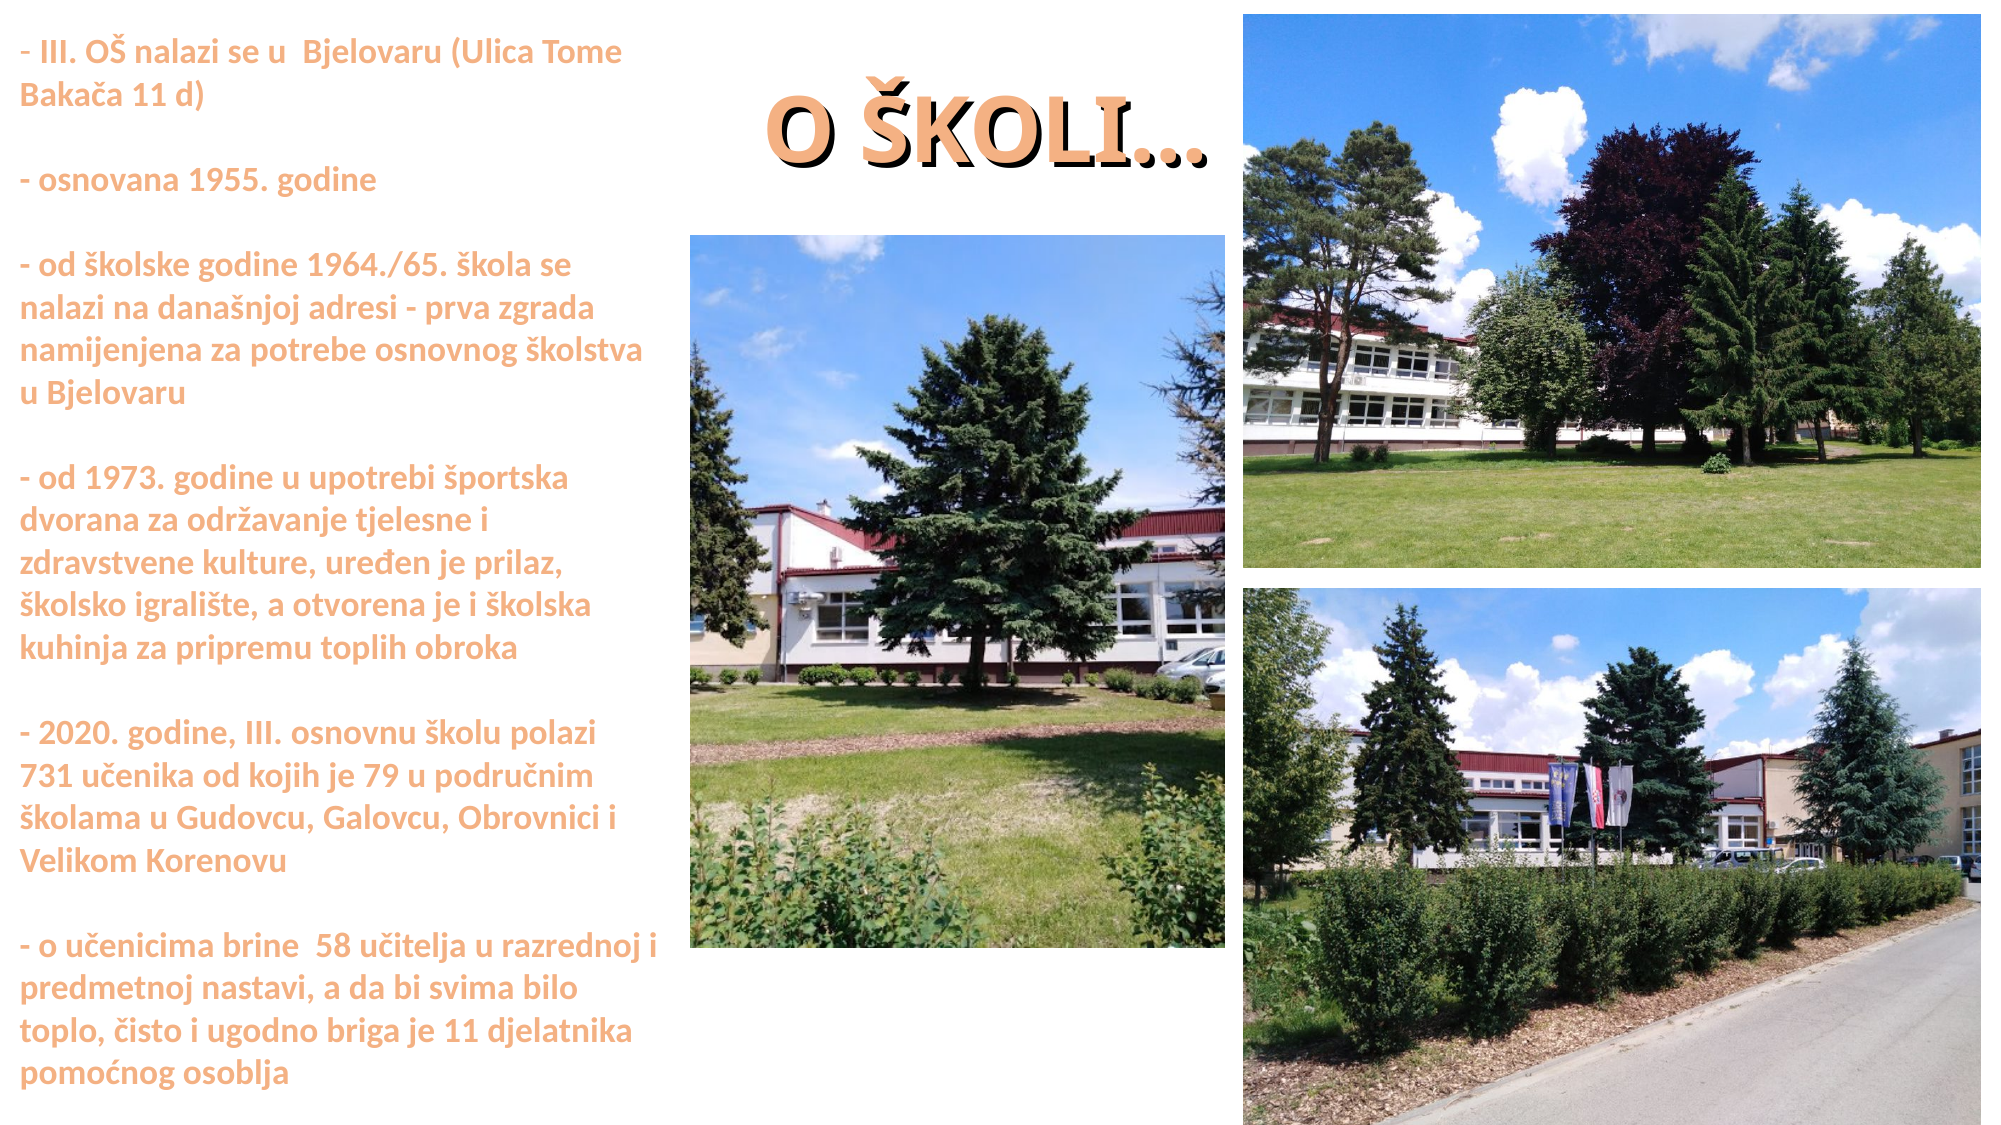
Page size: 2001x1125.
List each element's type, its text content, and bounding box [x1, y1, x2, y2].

picture [690, 235, 1225, 948]
picture [1243, 14, 1981, 568]
title O ŠKOLI… [747, 31, 1243, 236]
picture [1243, 588, 1981, 1125]
text_box - III. OŠ nalazi se u Bjelovaru (Ulica Tome Bakača 11 d) - osnovana 1955. godine - od školske godine 1964./65. škola se nalazi na današnjoj adresi - prva zgrada namijenjena za potrebe osnovnog školstva u Bjelovaru - od 1973. godine u upotrebi športska dvorana za održavanje tjelesne i zdravstvene kulture, uređen je prilaz, školsko igralište, a otvorena je i školska kuhinja za pripremu toplih obroka - 2020. godine, III. osnovnu školu polazi 731 učenika od kojih je 79 u područnim školama u Gudovcu, Galovcu, Obrovnici i Velikom Korenovu - o učenicima brine 58 učitelja u razrednoj i predmetnoj nastavi, a da bi svima bilo toplo, čisto i ugodno briga je 11 djelatnika pomoćnog osoblja [4, 18, 676, 1110]
